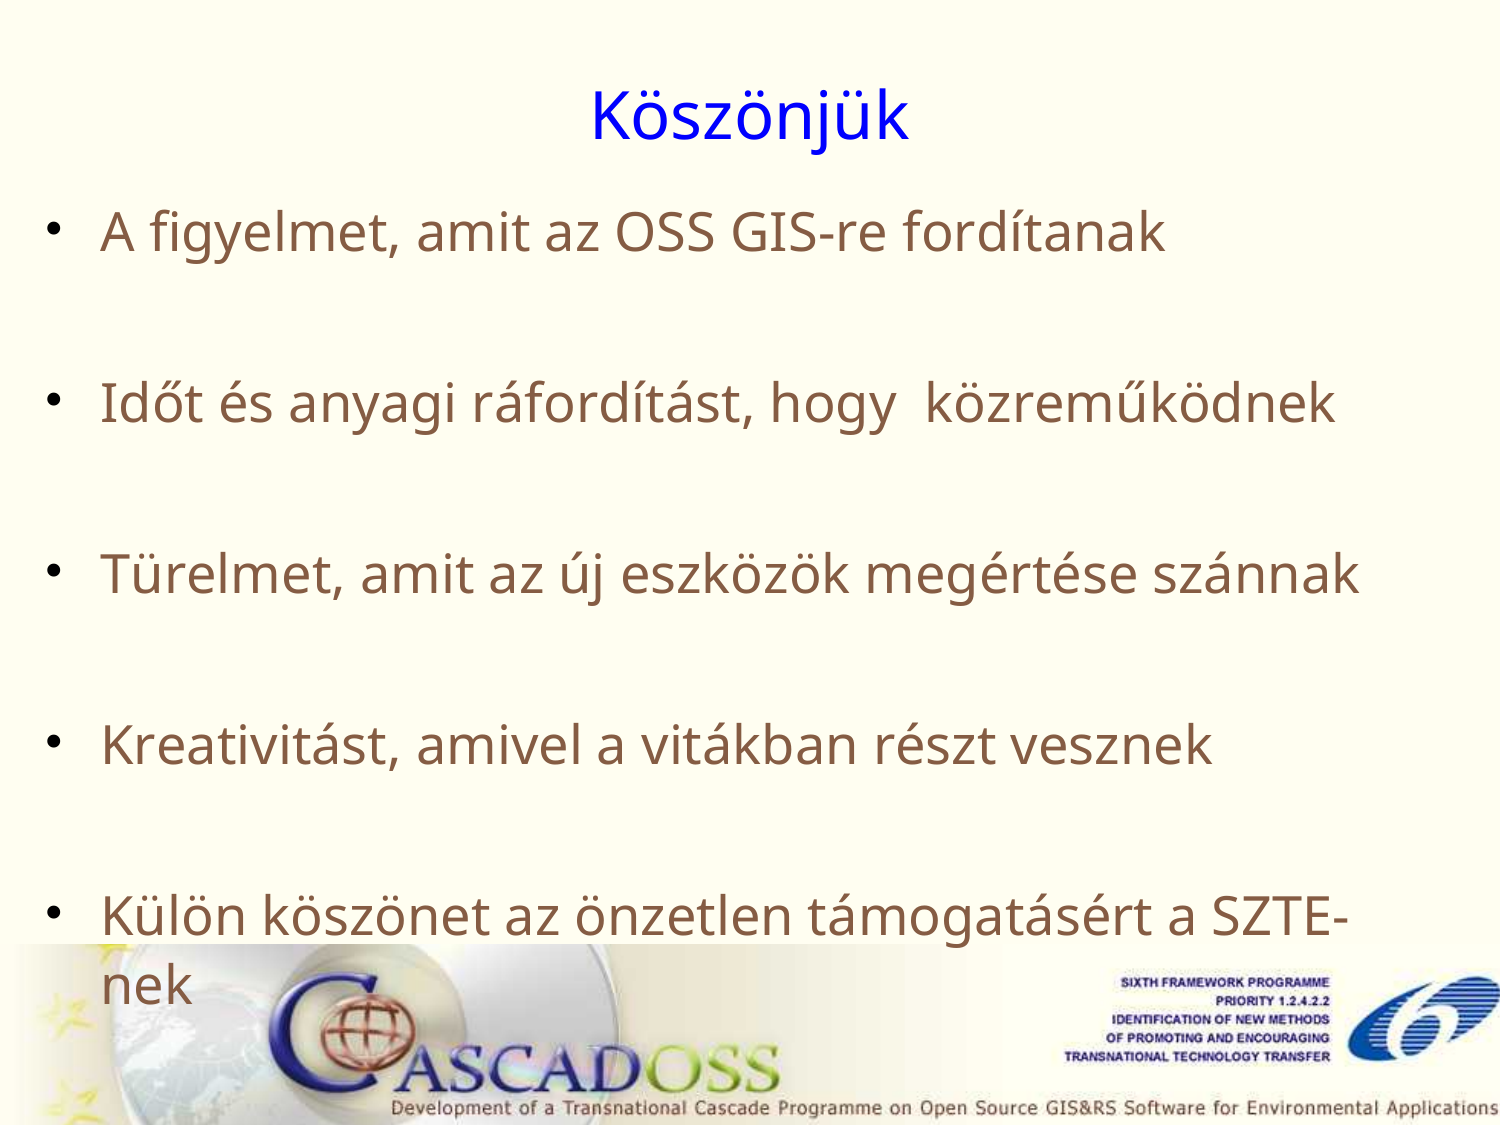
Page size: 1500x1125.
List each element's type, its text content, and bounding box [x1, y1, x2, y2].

picture [0, 944, 1500, 1125]
list A figyelmet, amit az OSS GIS-re fordítanak Időt és anyagi ráfordítást, hogy közreműködnek Türelmet, amit az új eszközök megértése szánnak Kreativitást, amivel a vitákban részt vesznek Külön köszönet az önzetlen támogatásért a SZTE-nek [29, 184, 1425, 916]
title Köszönjük [74, 20, 1425, 184]
